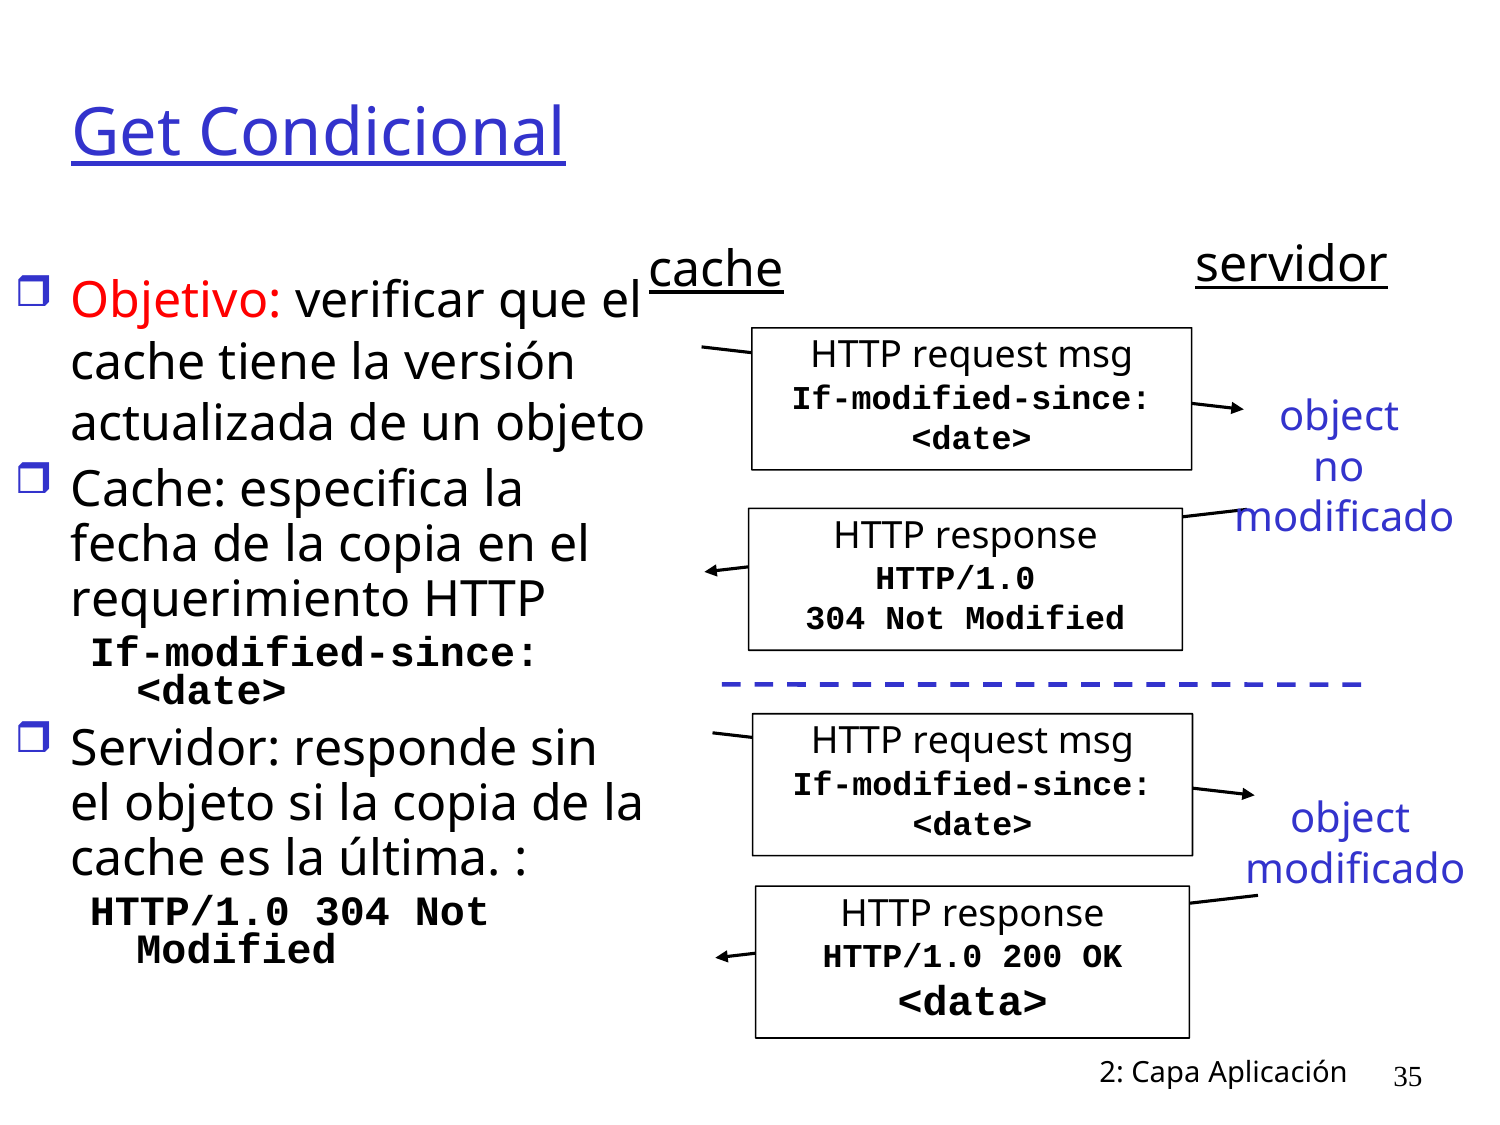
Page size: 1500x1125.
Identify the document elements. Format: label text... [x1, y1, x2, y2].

text_box object no modificado [1219, 387, 1470, 548]
text_box object modificado [1230, 788, 1481, 900]
text_box servidor [1180, 230, 1404, 301]
text_box cache [633, 235, 800, 306]
list Objetivo: verificar que el cache tiene la versión actualizada de un objeto Cache: especifica la fecha de la copia en el requerimiento HTTP If-modified-since: <date> Servidor: responde sin el objeto si la copia de la cache es la última. : HTTP/1.0 304 Not Modified [0, 260, 664, 968]
text_box HTTP response HTTP/1.0 304 Not Modified [748, 508, 1183, 645]
text_box [755, 1032, 1190, 1039]
text_box [748, 645, 1183, 651]
text_box HTTP request msg If-modified-since: <date> [752, 713, 1193, 850]
text_box [751, 464, 1192, 470]
title Get Condicional [56, 37, 1363, 225]
text_box HTTP request msg If-modified-since: <date> [751, 327, 1192, 464]
text_box HTTP response HTTP/1.0 200 OK <data> [755, 886, 1190, 1032]
text_box [752, 850, 1193, 856]
